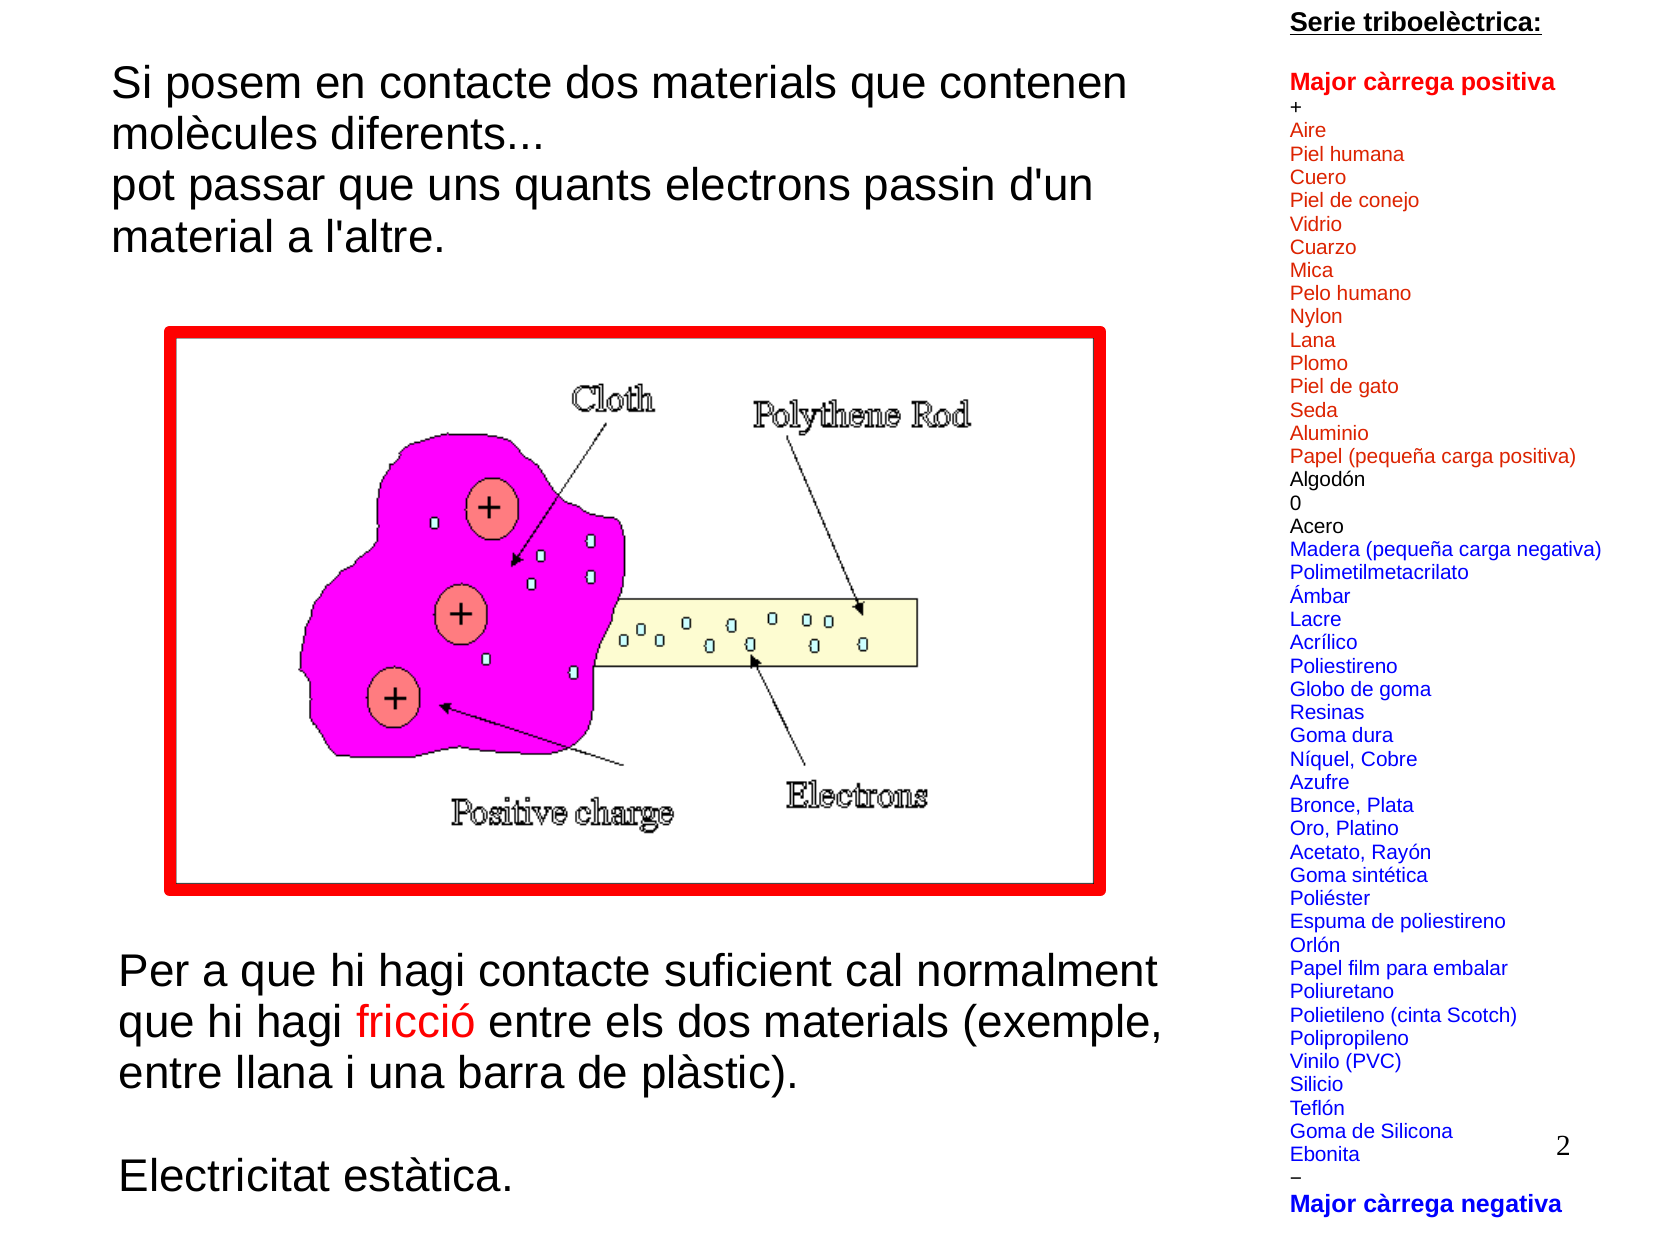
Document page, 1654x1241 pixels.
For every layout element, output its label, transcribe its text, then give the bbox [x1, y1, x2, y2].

text_box Si posem en contacte dos materials que contenen molècules diferents... pot passar que uns quants electrons passin d'un material a l'altre. [97, 49, 1201, 372]
picture [175, 337, 1095, 885]
text_box Serie triboelèctrica: Major càrrega positiva + Aire Piel humana Cuero Piel de conejo Vidrio Cuarzo Mica Pelo humano Nylon Lana Plomo Piel de gato Seda Aluminio Papel (pequeña carga positiva) Algodón 0 Acero Madera (pequeña carga negativa) Polimetilmetacrilato Ámbar Lacre Acrílico Poliestireno Globo de goma Resinas Goma dura Níquel, Cobre Azufre Bronce, Plata Oro, Platino Acetato, Rayón Goma sintética Poliéster Espuma de poliestireno Orlón Papel film para embalar Poliuretano Polietileno (cinta Scotch) Polipropileno Vinilo (PVC) Silicio Teflón Goma de Silicona Ebonita − Major càrrega negativa [1275, 0, 1654, 1241]
text_box Per a que hi hagi contacte suficient cal normalment que hi hagi fricció entre els dos materials (exemple, entre llana i una barra de plàstic). Electricitat estàtica. [103, 937, 1192, 1209]
